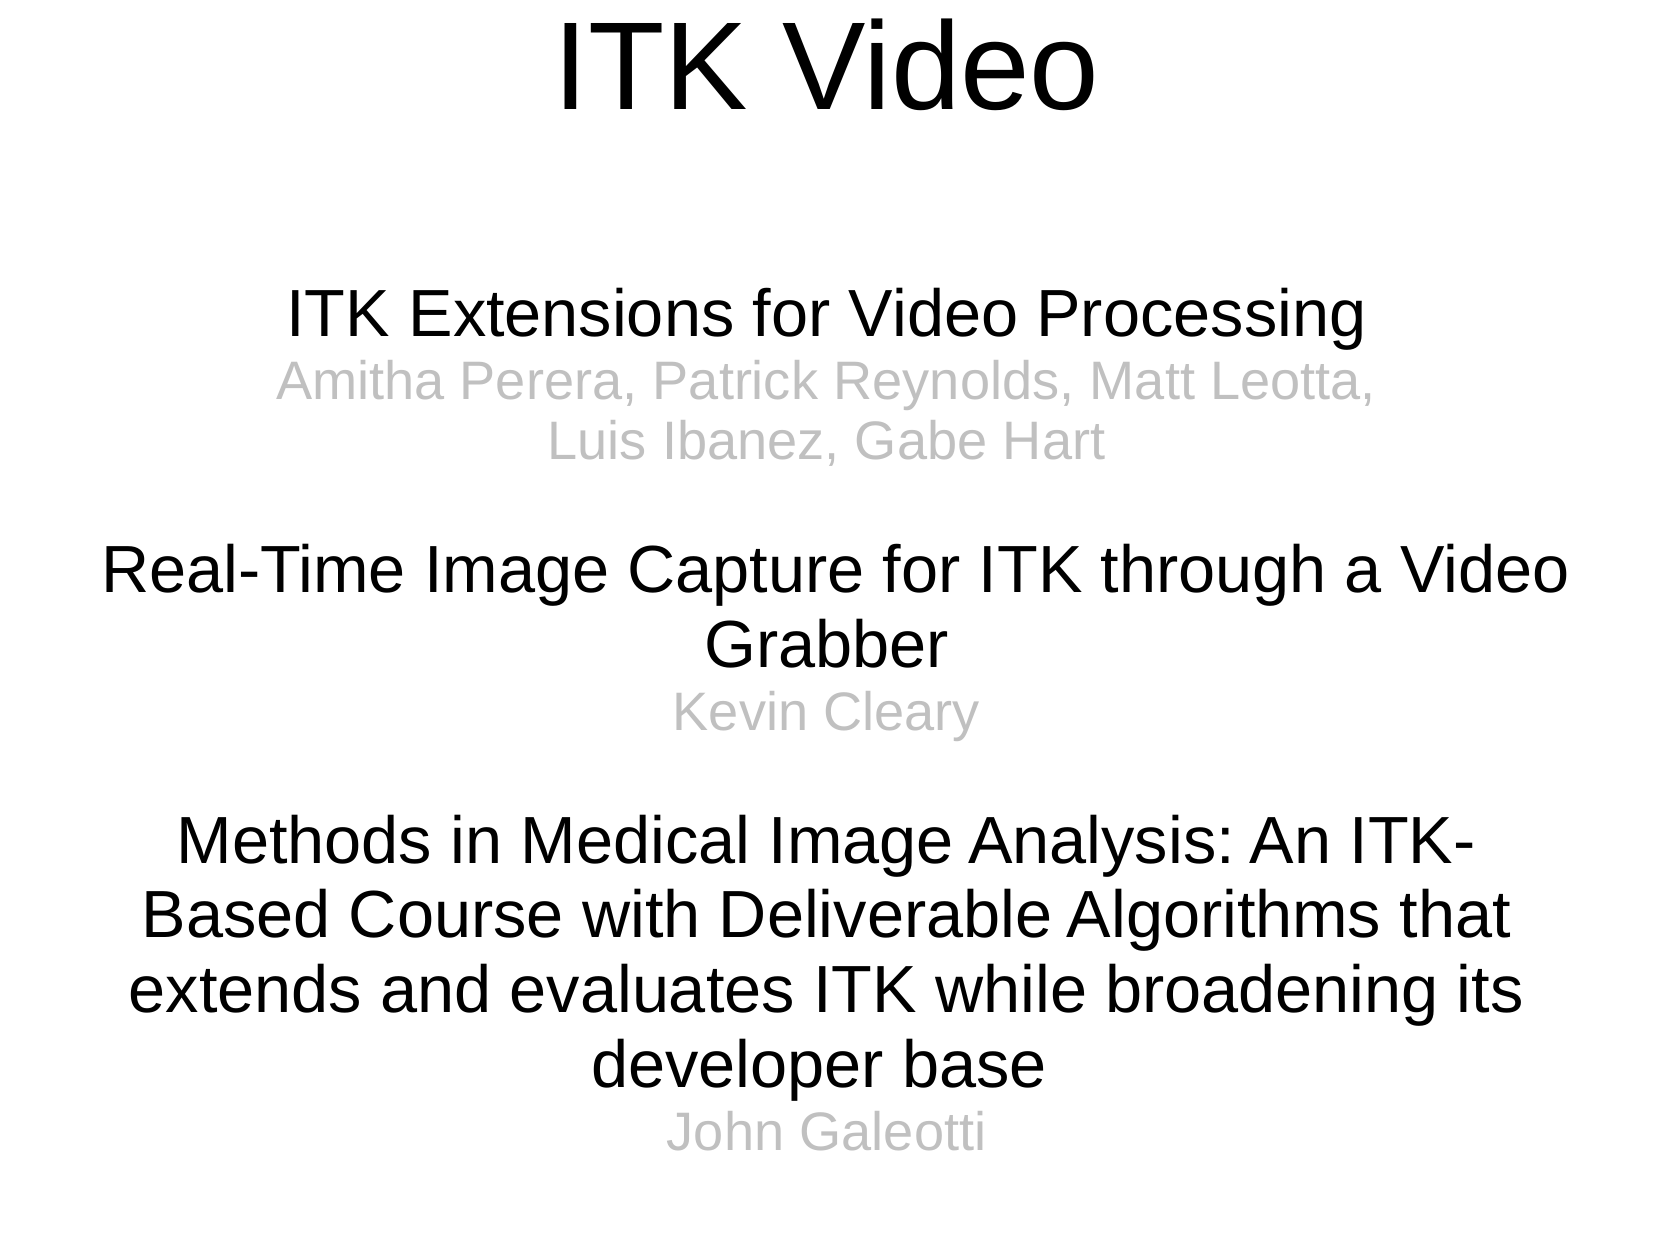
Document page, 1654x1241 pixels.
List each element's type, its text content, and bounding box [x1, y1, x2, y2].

subtitle ITK Video ITK Extensions for Video Processing Amitha Perera, Patrick Reynolds, Matt Leotta, Luis Ibanez, Gabe Hart Real-Time Image Capture for ITK through a Video Grabber Kevin Cleary Methods in Medical Image Analysis: An ITK-Based Course with Deliverable Algorithms that extends and evaluates ITK while broadening its developer base John Galeotti [82, 0, 1571, 1163]
